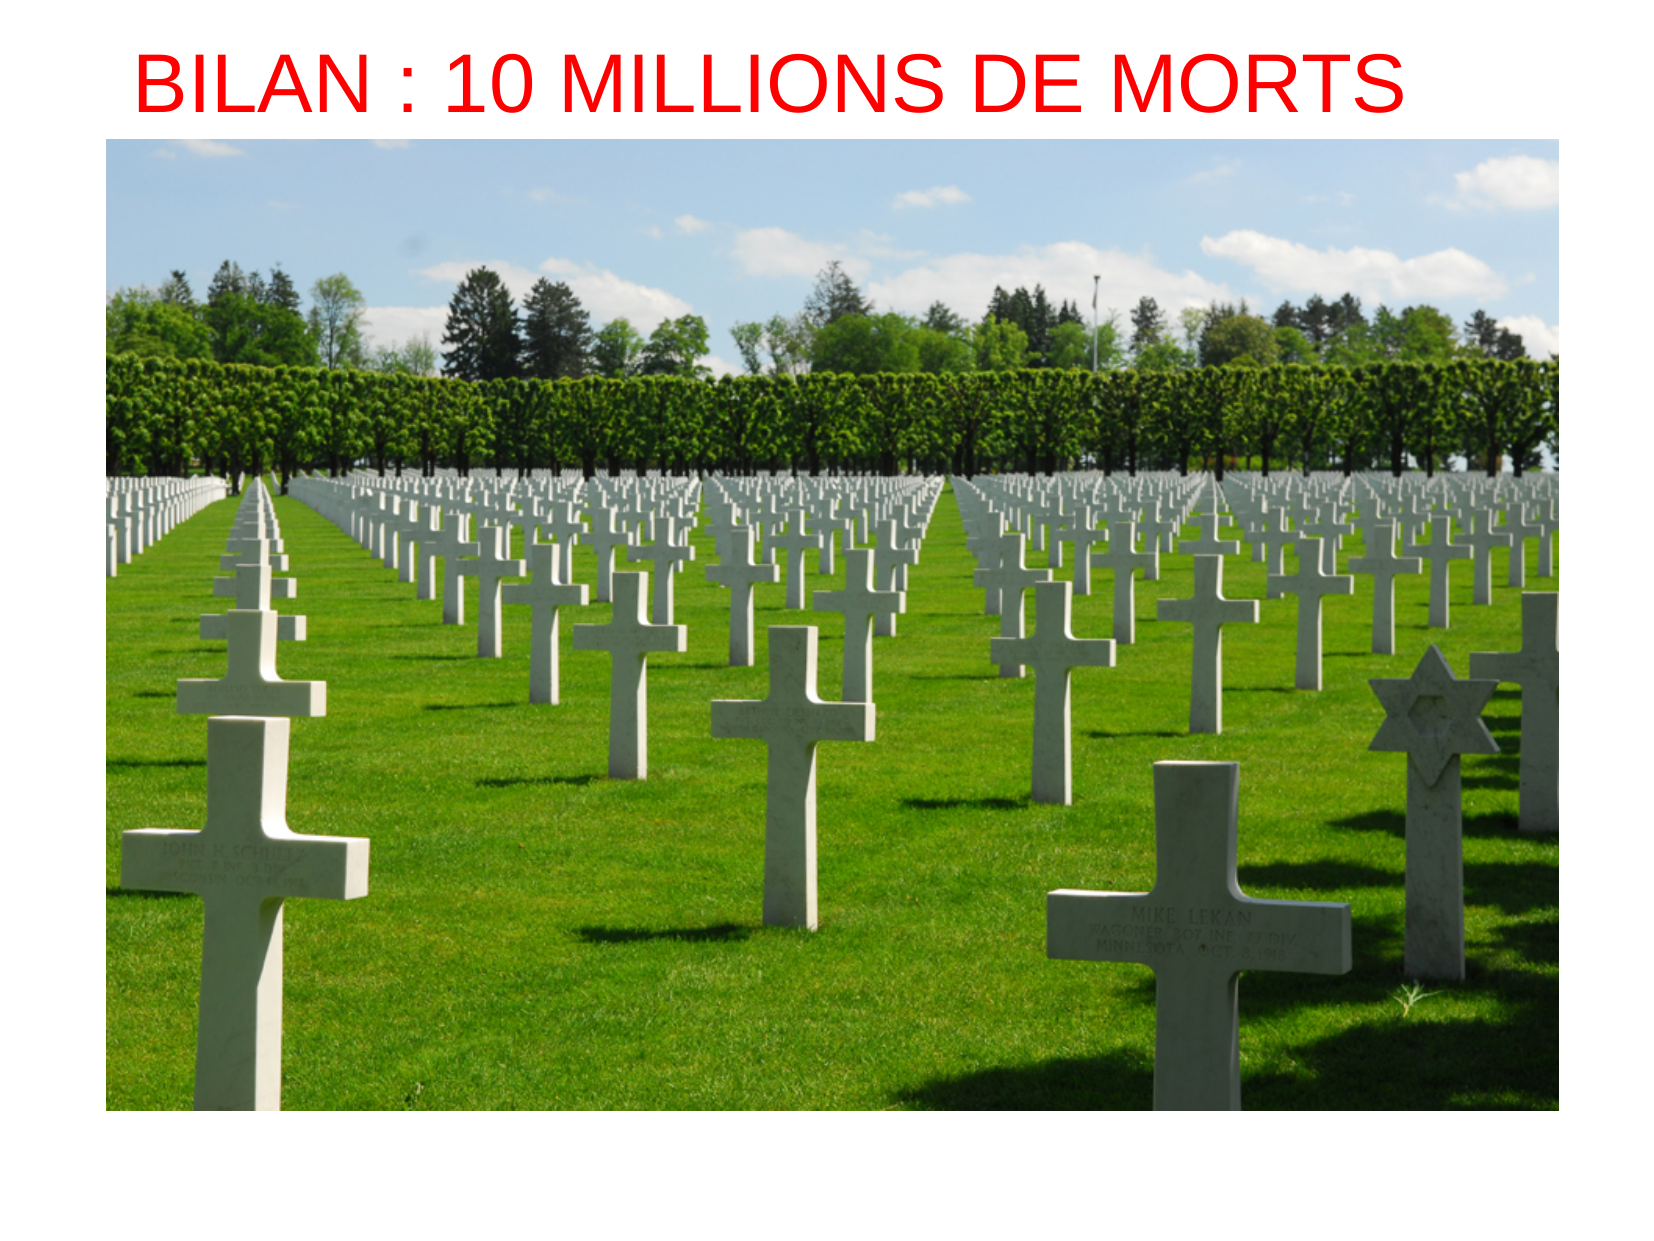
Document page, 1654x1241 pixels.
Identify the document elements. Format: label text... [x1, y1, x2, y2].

text_box BILAN : 10 MILLIONS DE MORTS [118, 29, 1536, 138]
picture [106, 139, 1559, 1111]
